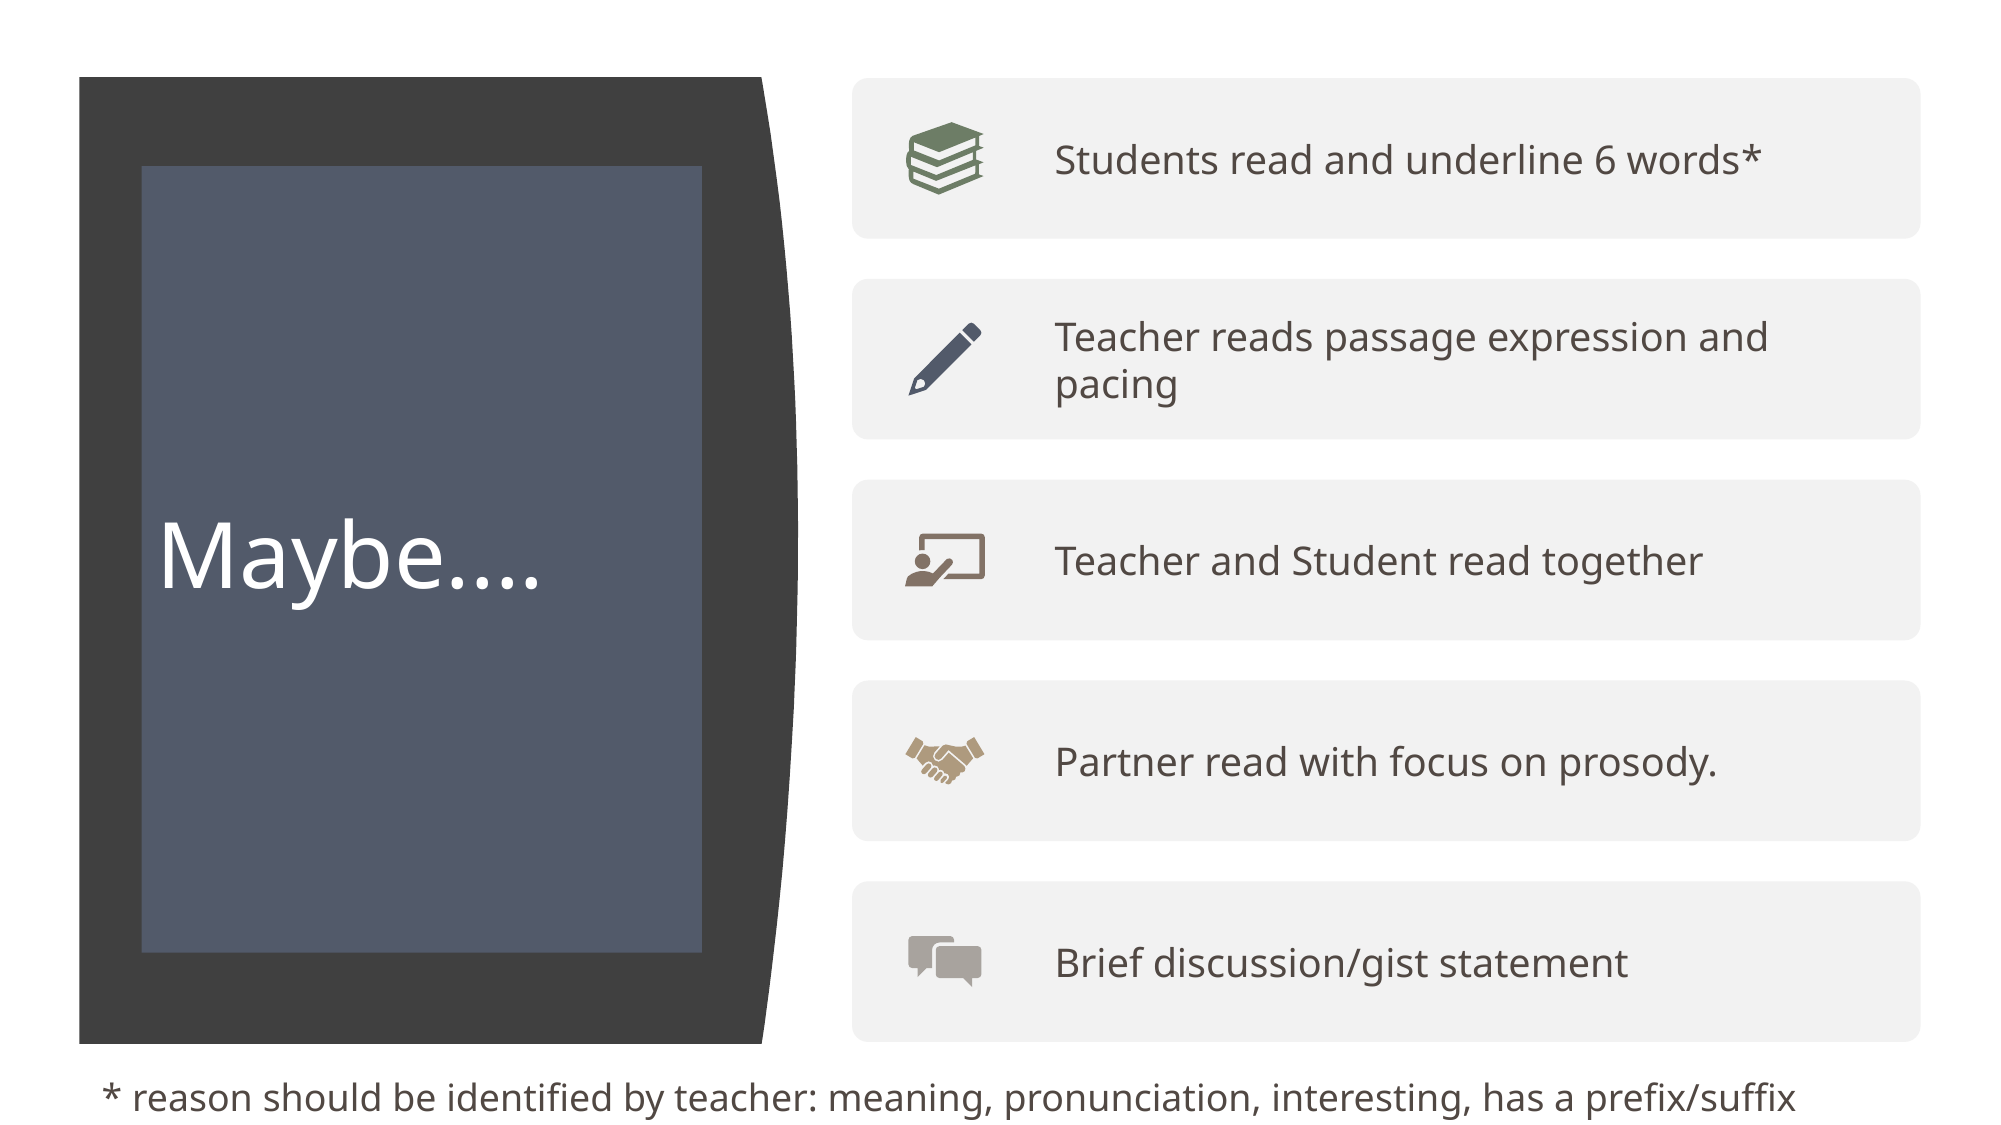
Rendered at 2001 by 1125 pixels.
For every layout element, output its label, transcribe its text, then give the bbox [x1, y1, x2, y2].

text_box * reason should be identified by teacher: meaning, pronunciation, interesting, has a prefix/suffix [86, 1066, 1983, 1125]
text_box [852, 278, 1037, 440]
text_box [852, 78, 1037, 239]
title Maybe.... [141, 166, 702, 953]
text_box Students read and underline 6 words* [1037, 78, 1921, 239]
text_box Teacher and Student read together [1037, 479, 1921, 641]
text_box [79, 77, 799, 1044]
text_box Brief discussion/gist statement [1037, 881, 1921, 1042]
text_box [852, 881, 1037, 1042]
text_box Teacher reads passage expression and pacing [1037, 278, 1921, 440]
text_box [852, 680, 1037, 842]
text_box [852, 479, 1037, 641]
text_box Partner read with focus on prosody. [1037, 680, 1921, 842]
